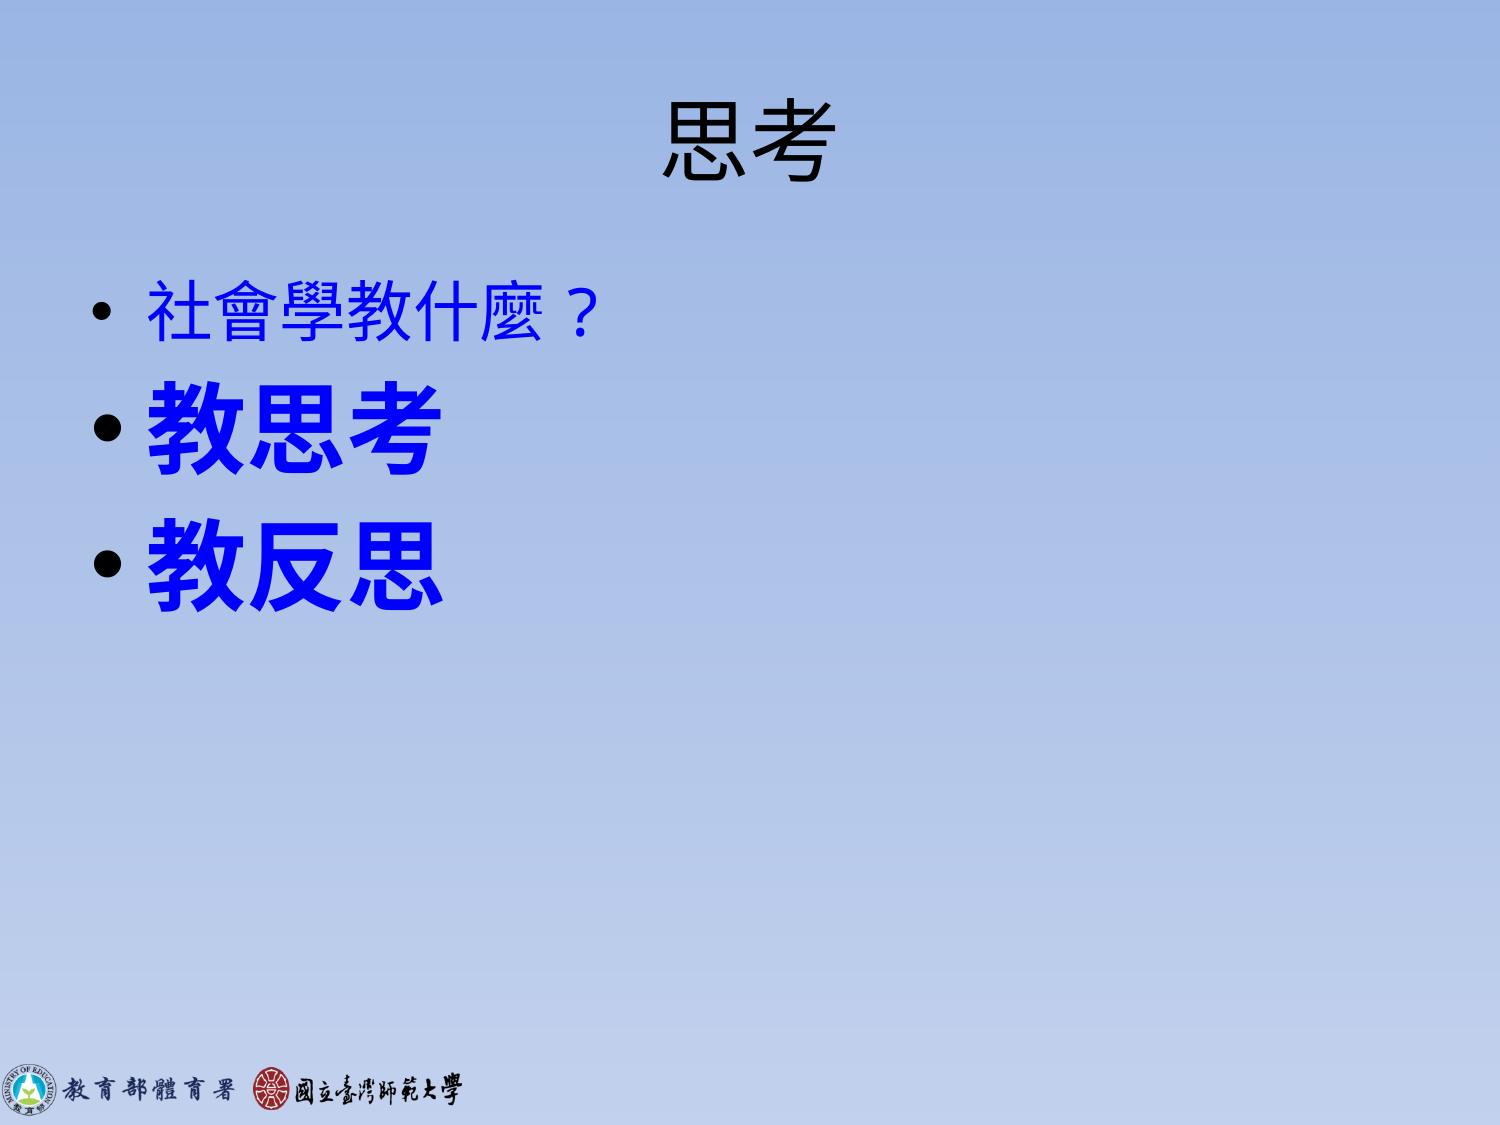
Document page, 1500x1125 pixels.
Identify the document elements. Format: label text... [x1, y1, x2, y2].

title 思考 [75, 45, 1426, 233]
list 社會學教什麼? 教思考 教反思 [75, 262, 1426, 1005]
